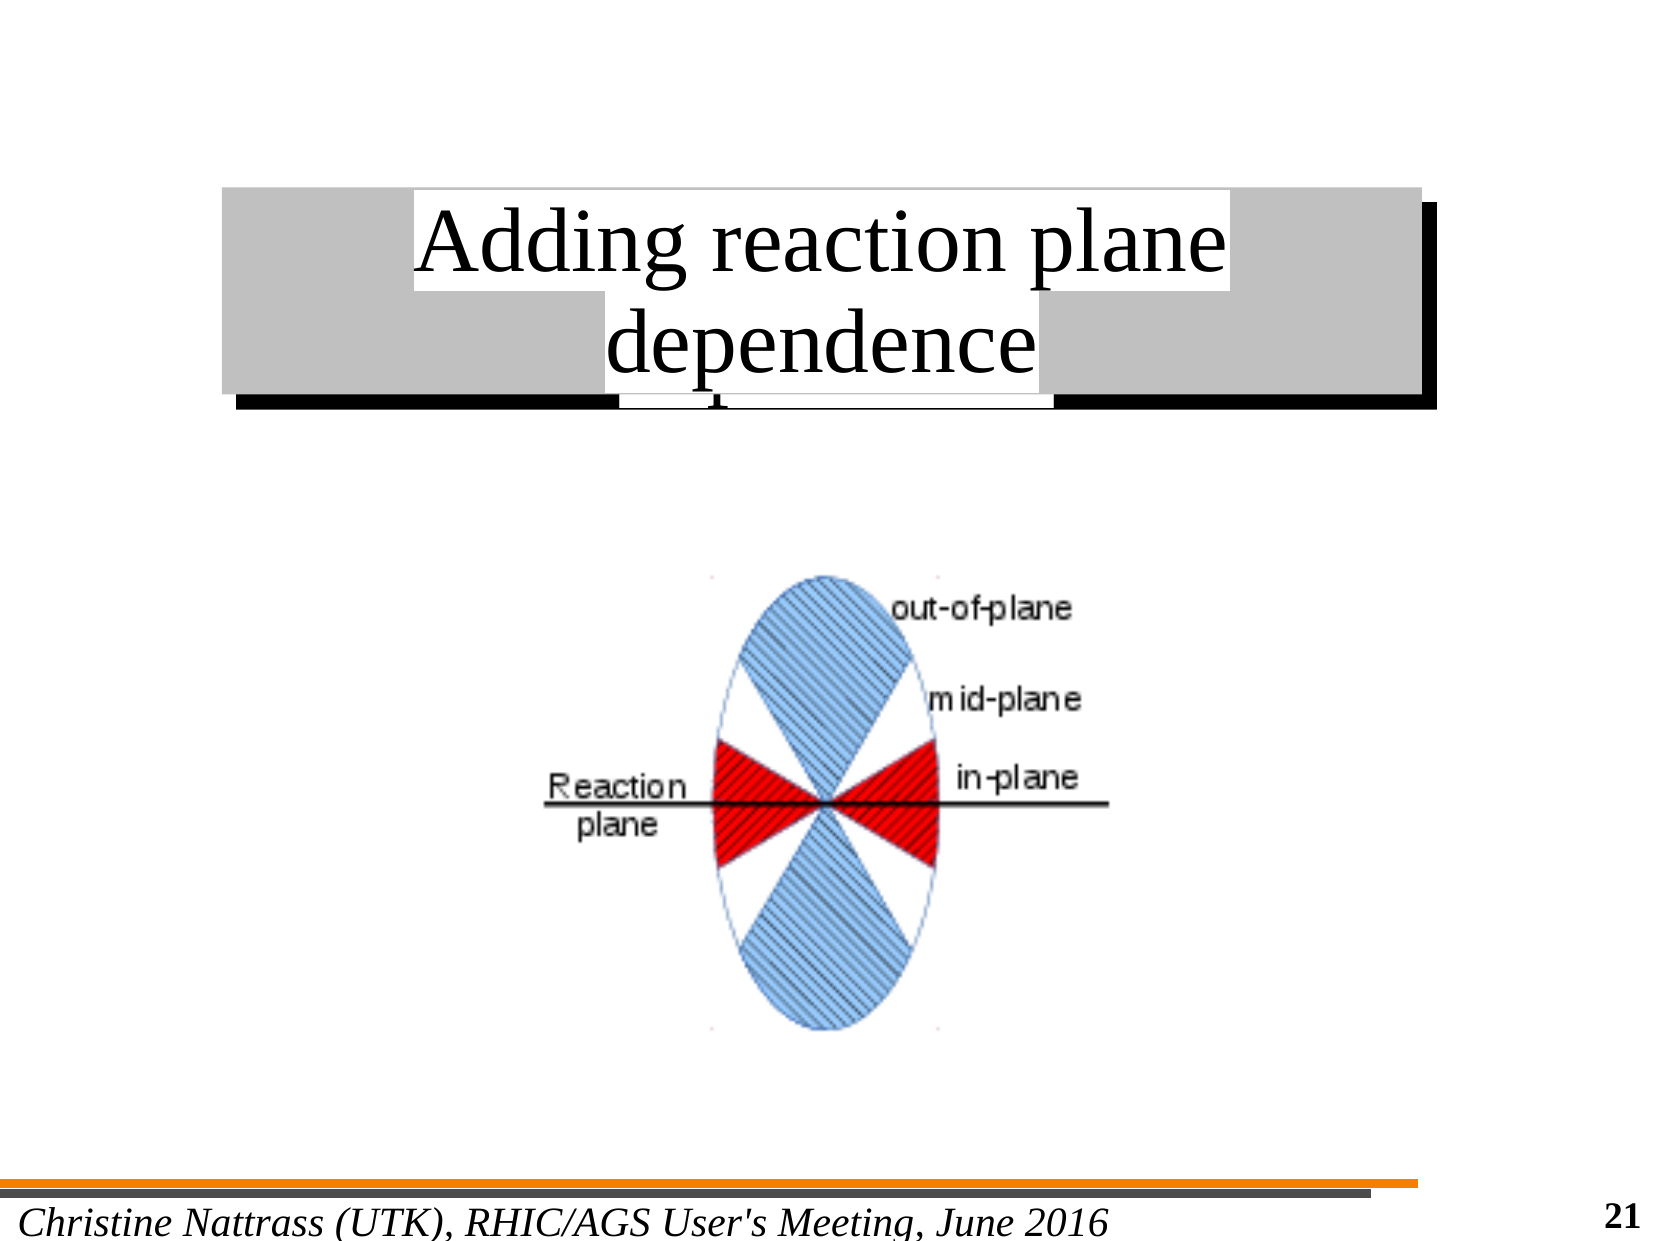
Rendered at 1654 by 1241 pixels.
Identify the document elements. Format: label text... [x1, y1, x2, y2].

title Adding reaction plane dependence [221, 187, 1422, 395]
picture [498, 558, 1176, 1066]
